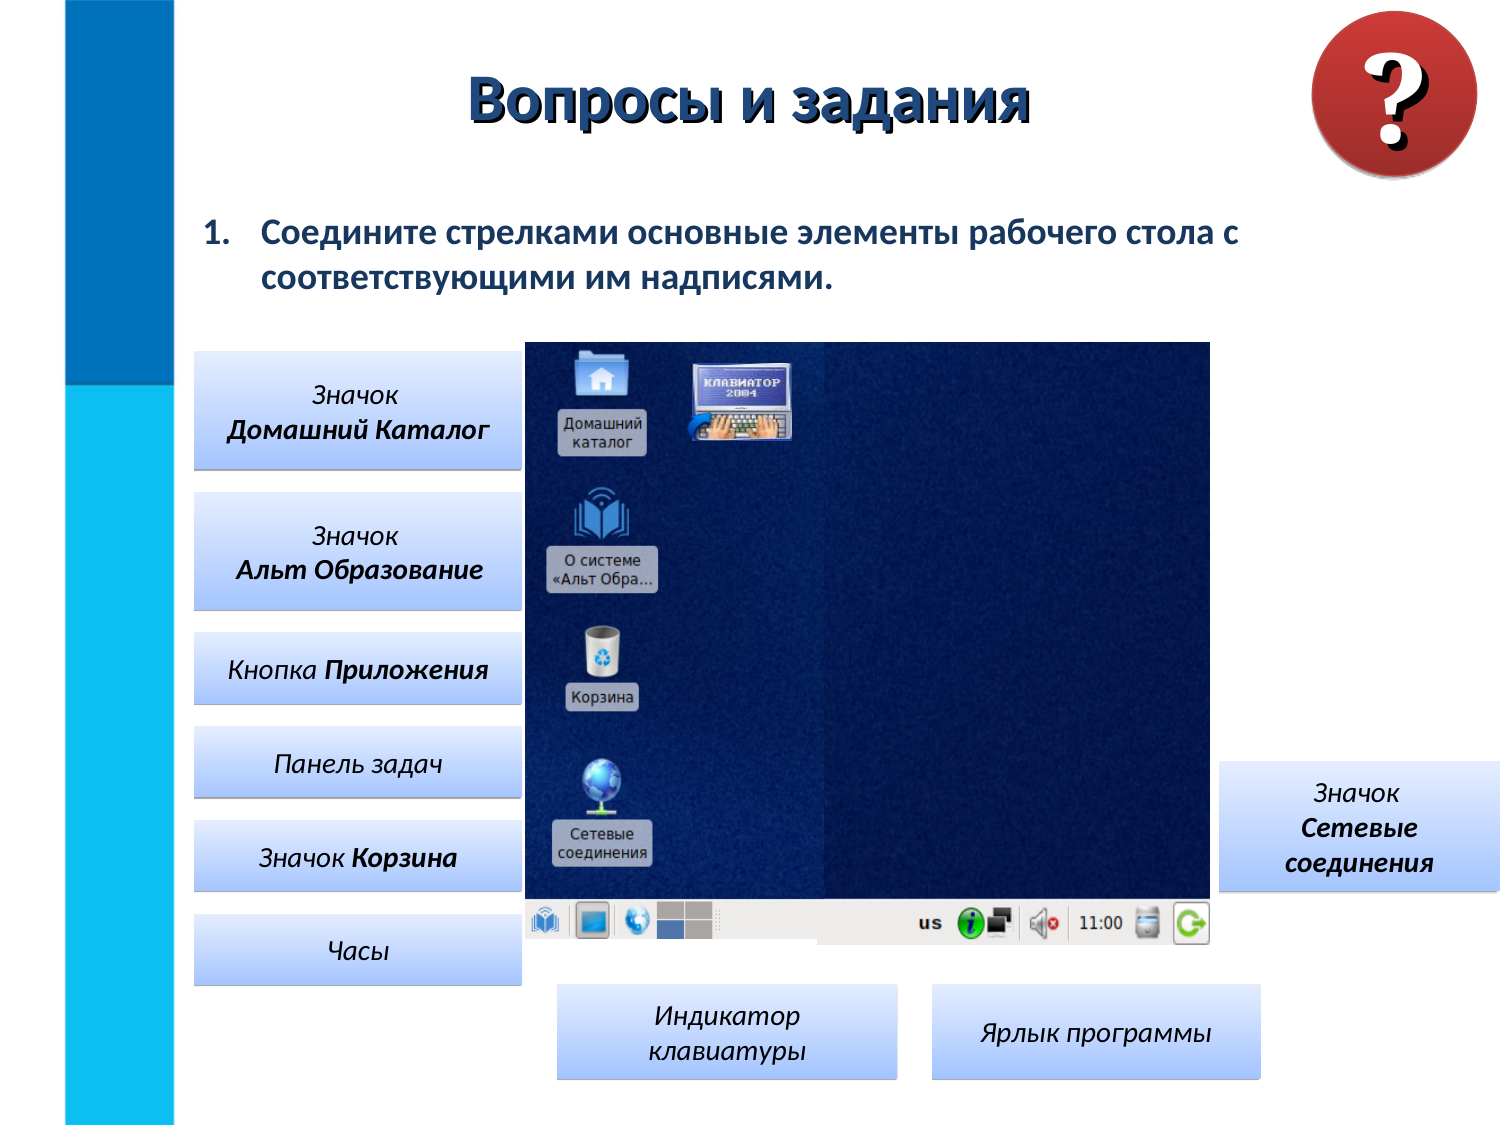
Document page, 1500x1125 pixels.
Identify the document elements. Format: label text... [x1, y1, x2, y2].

text_box Кнопка Приложения [194, 632, 523, 704]
text_box Вопросы и задания [75, 0, 1426, 188]
picture [0, 0, 1500, 1125]
text_box Панель задач [194, 726, 523, 797]
text_box Значок Альт Образование [194, 492, 523, 610]
text_box Значок Домашний Каталог [194, 351, 523, 469]
text_box Часы [194, 914, 523, 985]
text_box ? [1312, 11, 1477, 176]
text_box Ярлык программы [932, 984, 1261, 1079]
text_box Соедините стрелками основные элементы рабочего стола с соответствующими им надписями. [187, 199, 1489, 364]
text_box Индикатор клавиатуры [557, 984, 898, 1079]
text_box Значок Корзина [194, 820, 523, 891]
text_box Значок Сетевые соединения [1219, 761, 1500, 891]
